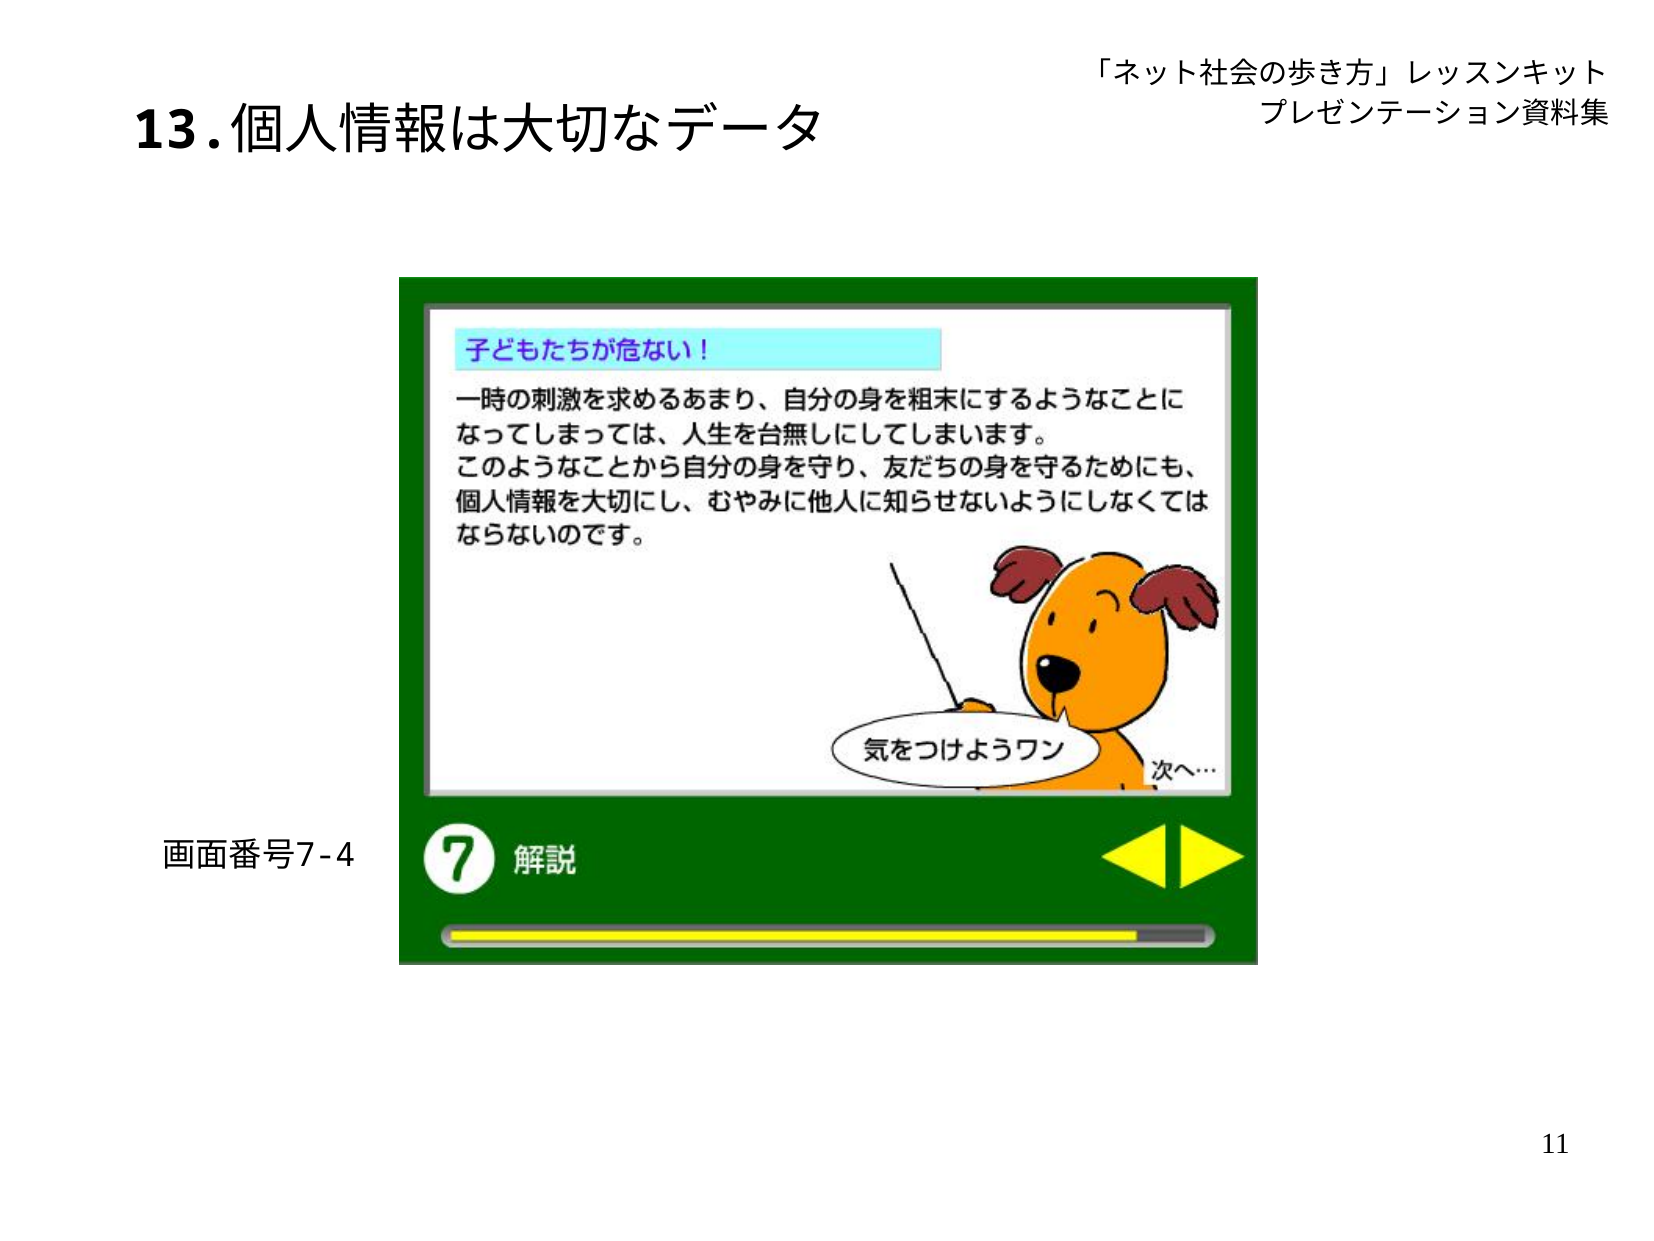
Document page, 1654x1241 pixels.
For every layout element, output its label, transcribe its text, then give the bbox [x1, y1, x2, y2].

text_box 13.個人情報は大切なデータ [118, 88, 1241, 169]
text_box 「ネット社会の歩き方」レッスンキット プレゼンテーション資料集 [1062, 44, 1625, 139]
text_box 画面番号7-4 [147, 826, 384, 882]
picture [399, 277, 1258, 965]
